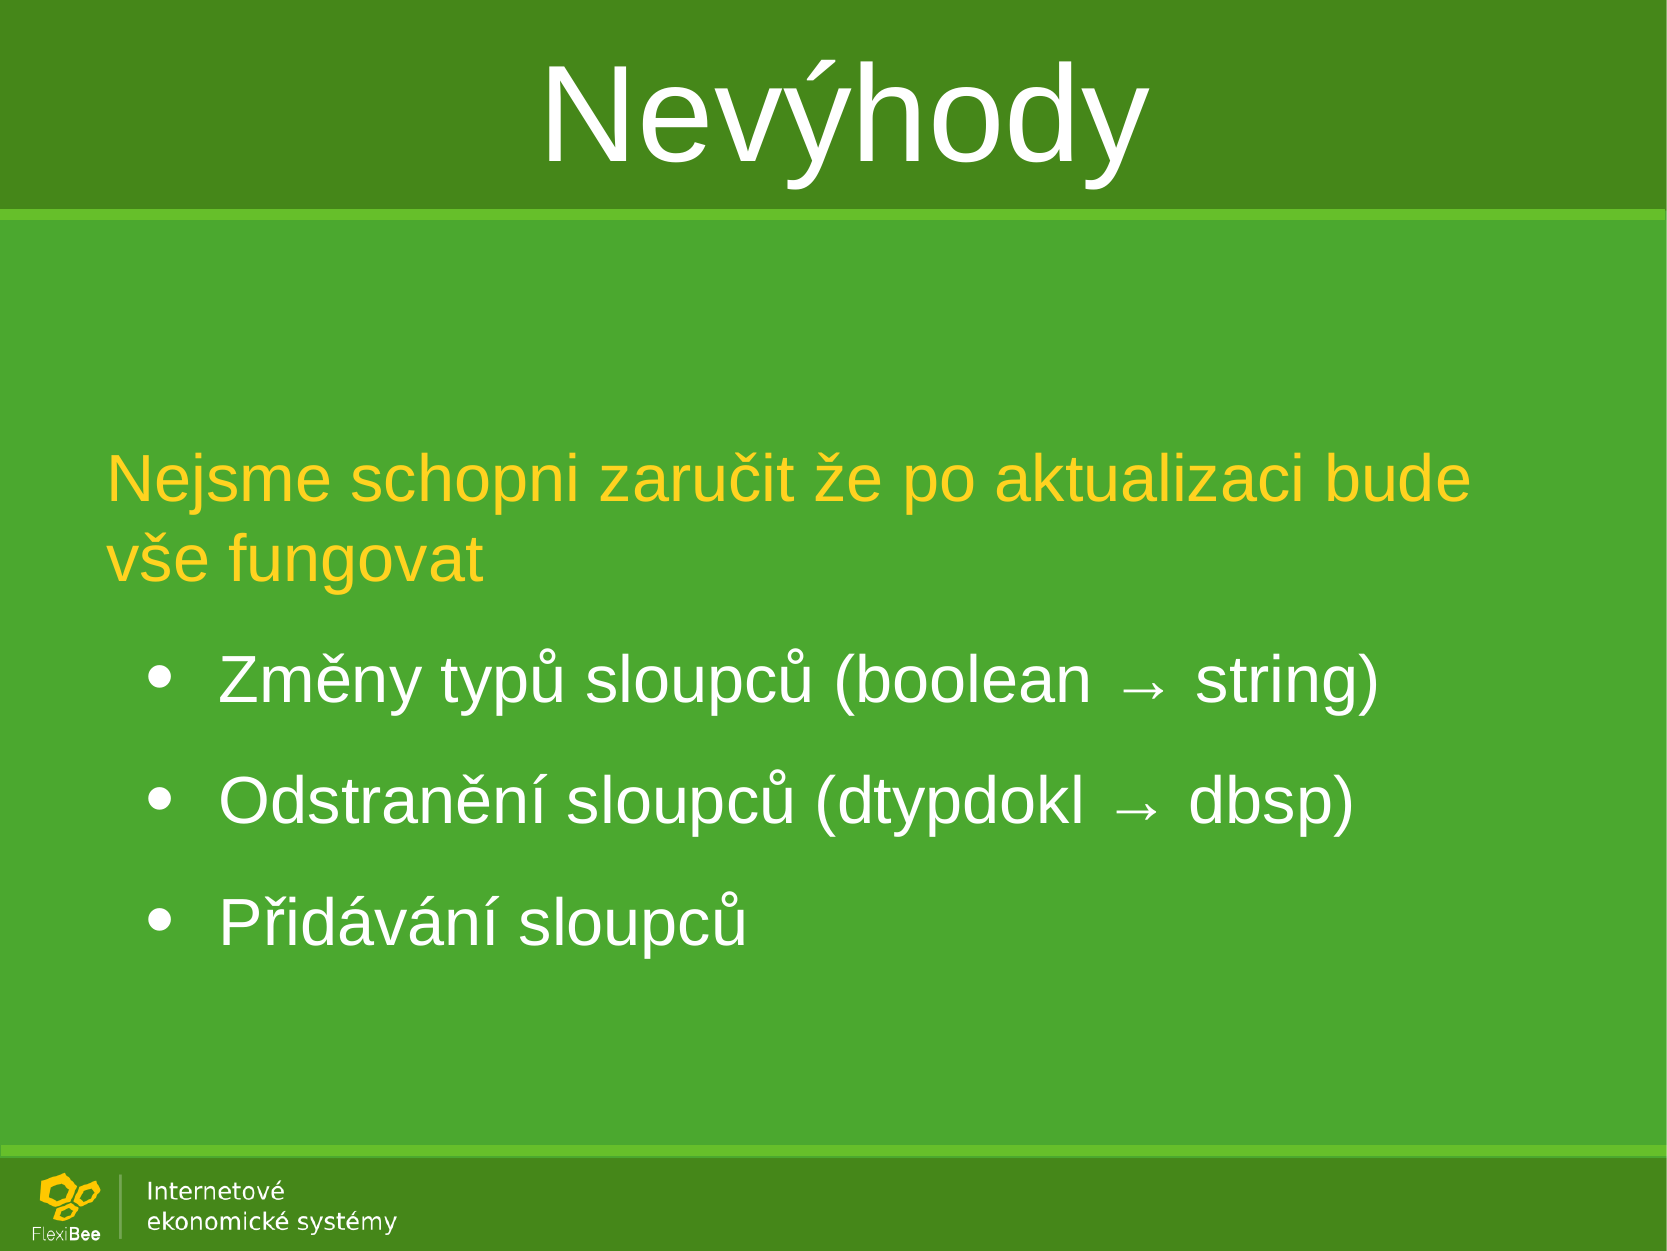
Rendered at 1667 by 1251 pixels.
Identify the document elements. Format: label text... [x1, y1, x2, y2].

picture [0, 0, 1667, 1251]
title Nevýhody [118, 0, 1571, 361]
list Nejsme schopni zaručit že po aktualizaci bude vše fungovat Změny typů sloupců (boolean → string) Odstranění sloupců (dtypdokl → dbsp) Přidávání sloupců [106, 295, 1560, 1099]
